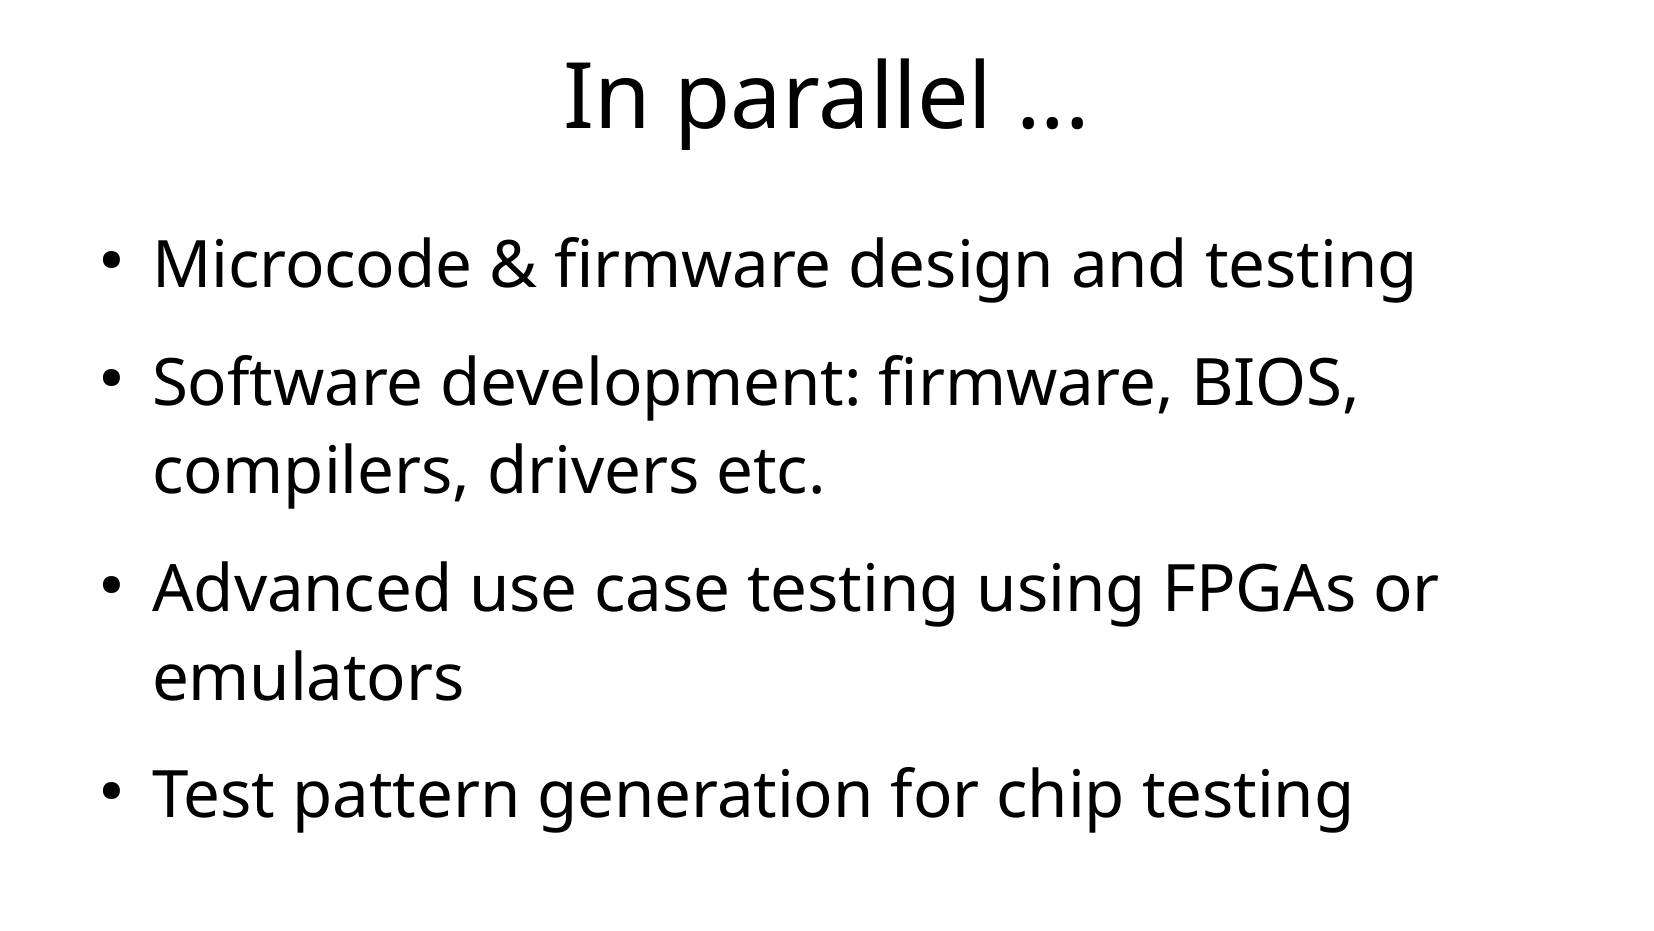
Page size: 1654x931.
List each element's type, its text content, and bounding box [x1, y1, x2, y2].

list Microcode & firmware design and testing Software development: firmware, BIOS, compilers, drivers etc. Advanced use case testing using FPGAs or emulators Test pattern generation for chip testing [82, 217, 1571, 841]
title In parallel ... [82, 15, 1571, 171]
